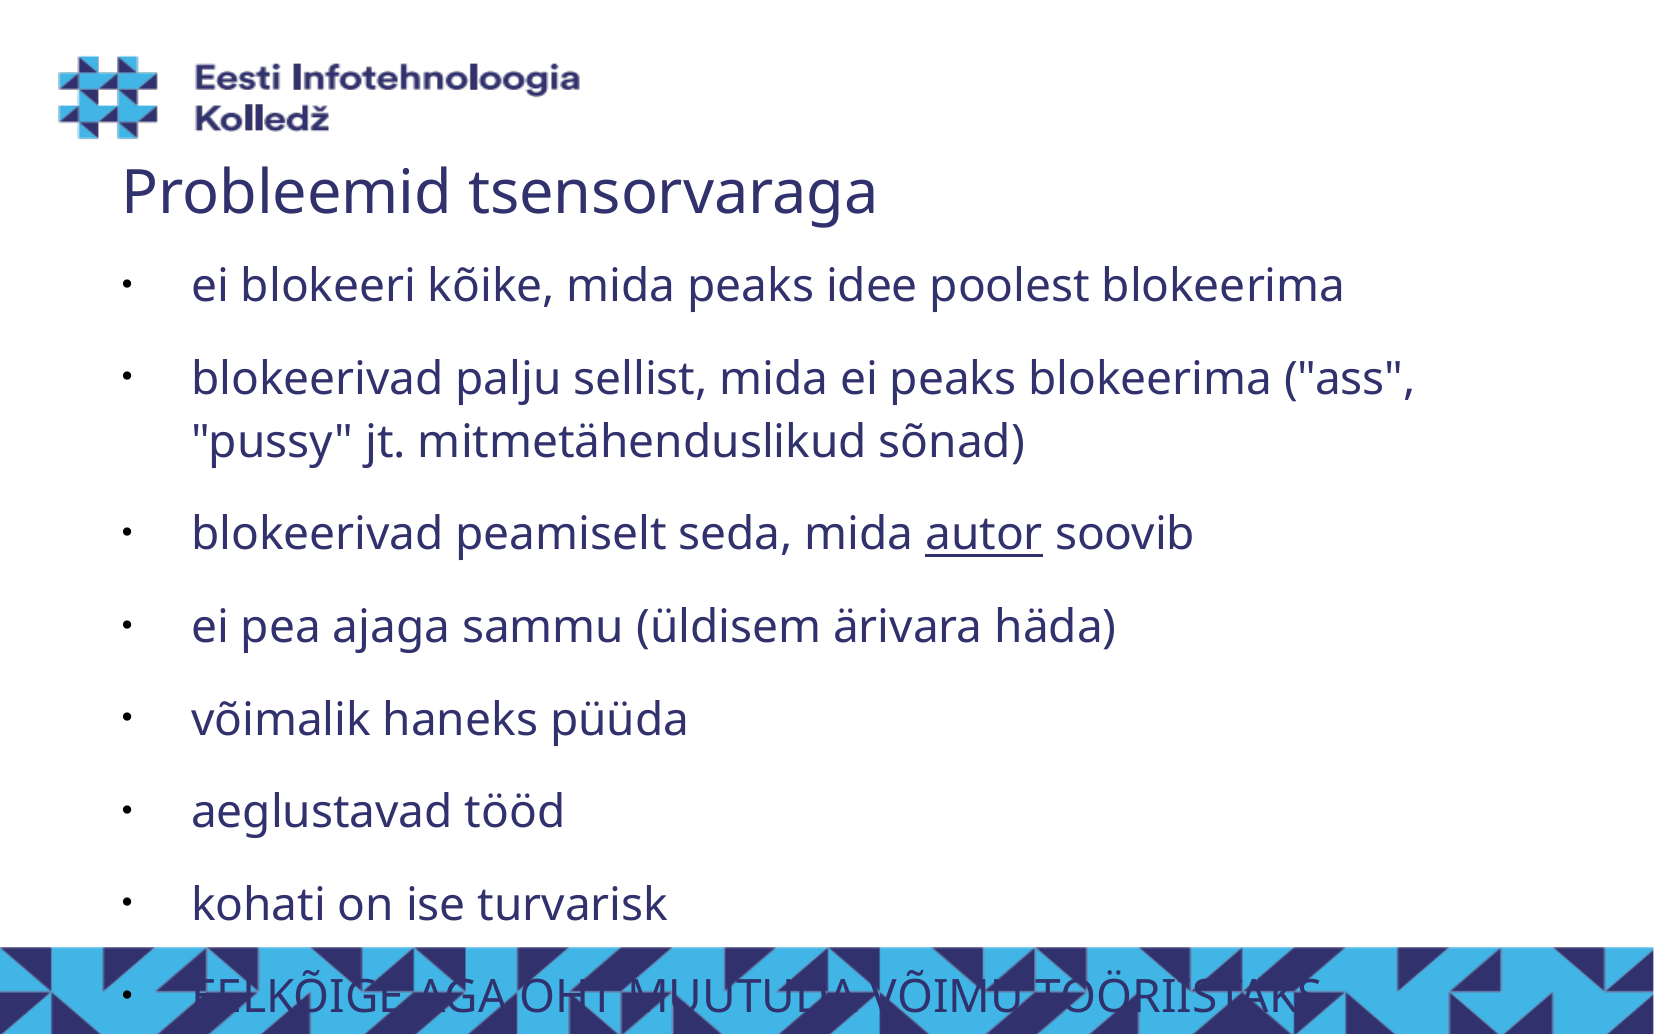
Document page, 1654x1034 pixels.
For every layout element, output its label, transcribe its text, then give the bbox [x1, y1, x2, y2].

title Probleemid tsensorvaraga [121, 86, 1534, 293]
list ei blokeeri kõike, mida peaks idee poolest blokeerima blokeerivad palju sellist, mida ei peaks blokeerima ("ass", "pussy" jt. mitmetähenduslikud sõnad) blokeerivad peamiselt seda, mida autor soovib ei pea ajaga sammu (üldisem ärivara häda) võimalik haneks püüda aeglustavad tööd kohati on ise turvarisk EELKÕIGE AGA OHT MUUTUDA VÕIMU TÖÖRIISTAKS [109, 251, 1522, 946]
